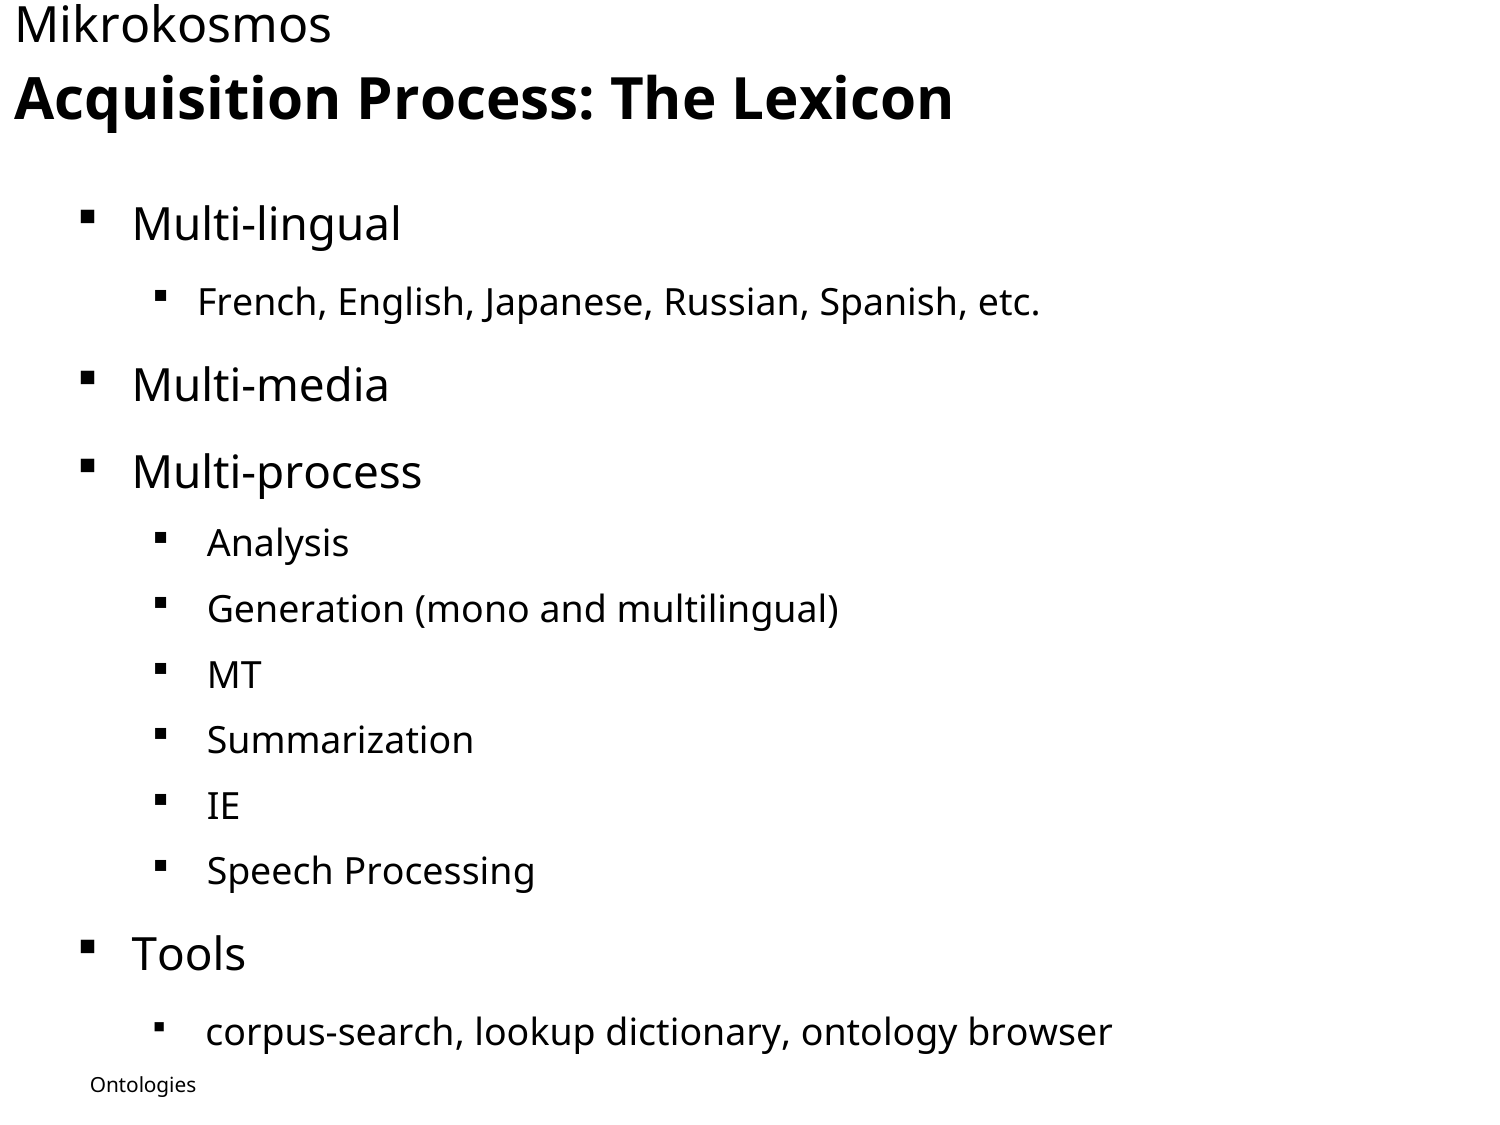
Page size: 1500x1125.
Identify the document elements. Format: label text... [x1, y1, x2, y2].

title Mikrokosmos Acquisition Process: The Lexicon [0, 0, 1276, 136]
list Multi-lingual French, English, Japanese, Russian, Spanish, etc. Multi-media Multi-process Analysis Generation (mono and multilingual) MT Summarization IE Speech Processing Tools corpus-search, lookup dictionary, ontology browser [62, 174, 1463, 1013]
